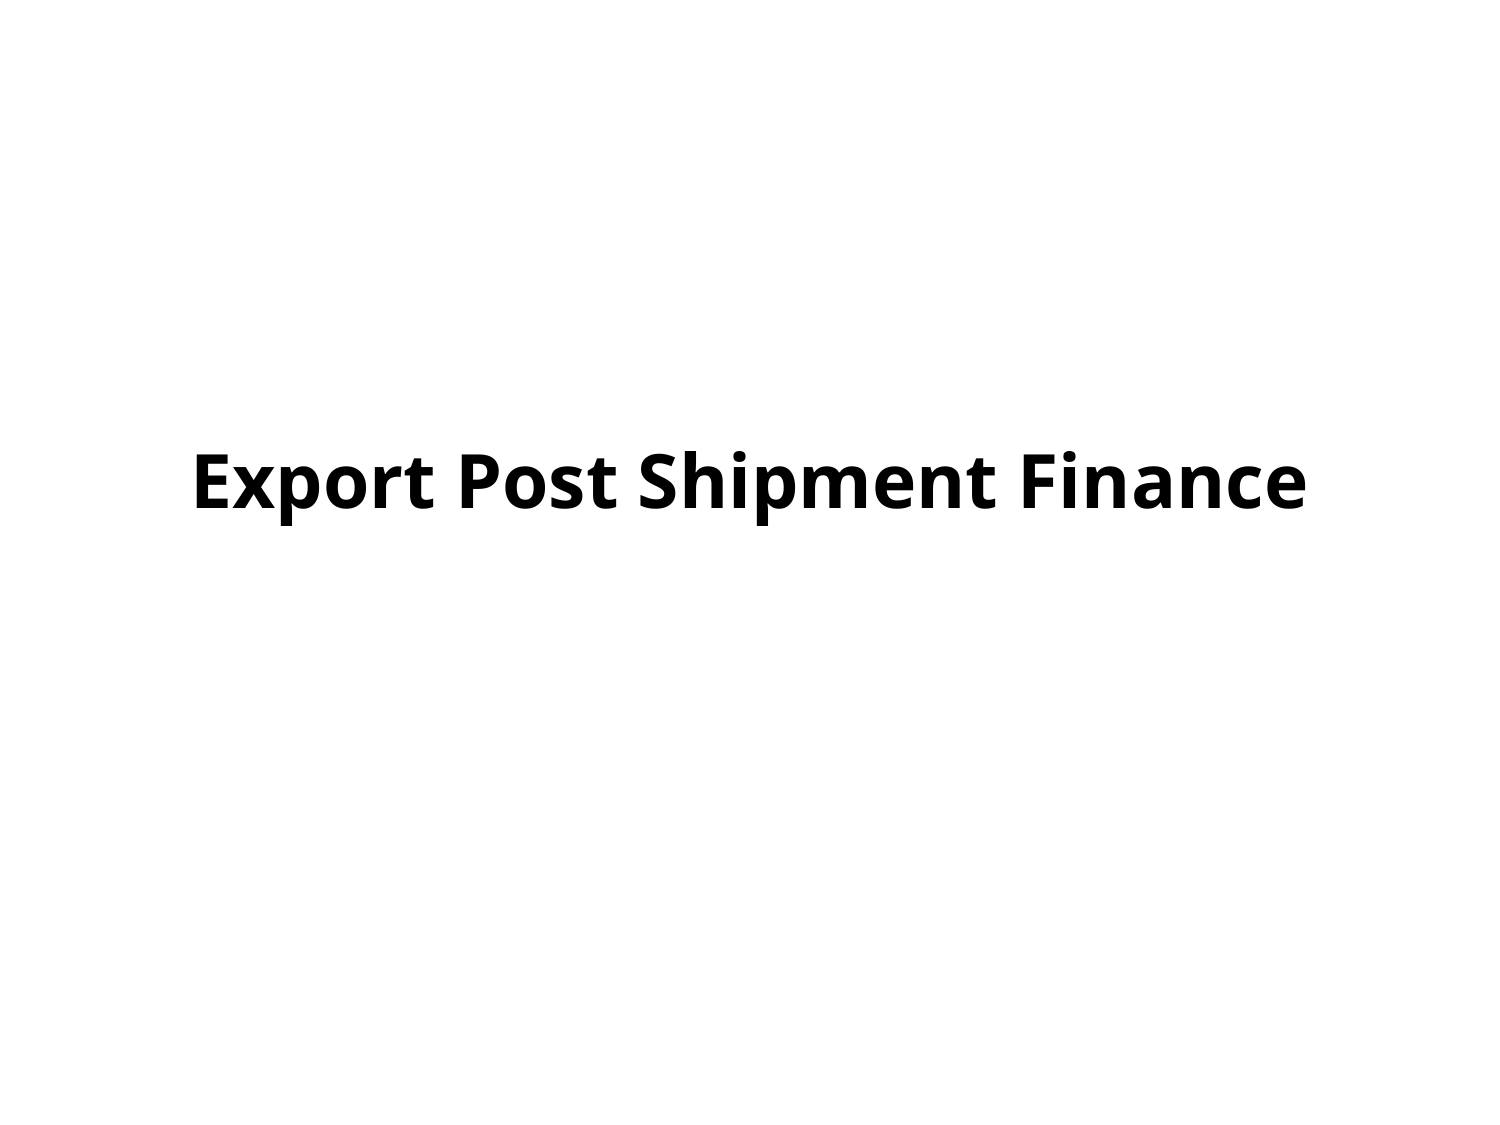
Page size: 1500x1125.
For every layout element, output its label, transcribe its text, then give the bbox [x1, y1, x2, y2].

subtitle Export Post Shipment Finance [75, 45, 1425, 914]
